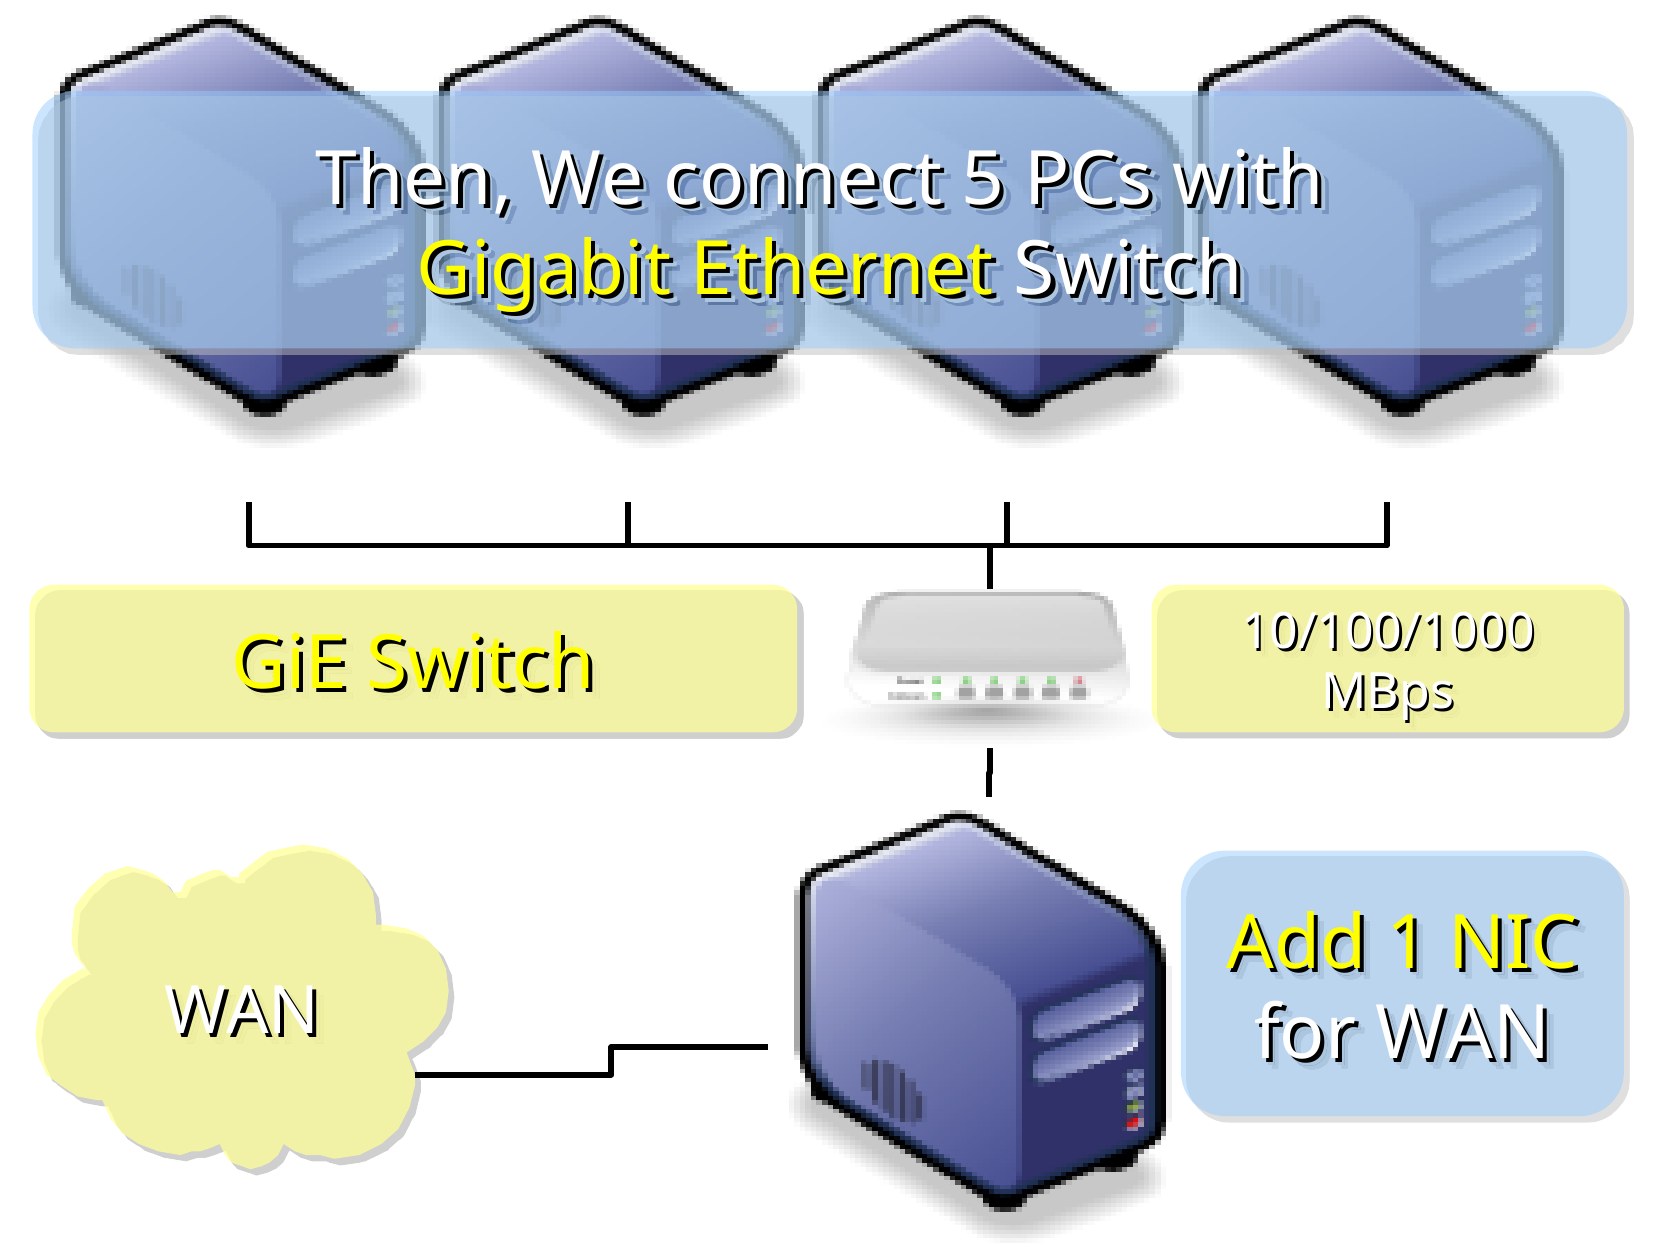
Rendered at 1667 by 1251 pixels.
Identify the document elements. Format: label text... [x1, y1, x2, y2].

picture [814, 589, 1166, 748]
text_box 10/100/1000 MBps [1151, 584, 1624, 733]
picture [767, 797, 1211, 1251]
text_box GiE Switch [29, 584, 798, 733]
text_box WAN [35, 844, 449, 1170]
picture [27, 2, 1609, 502]
text_box Add 1 NIC for WAN [1180, 850, 1624, 1117]
text_box Then, We connect 5 PCs with Gigabit Ethernet Switch [32, 90, 1628, 349]
